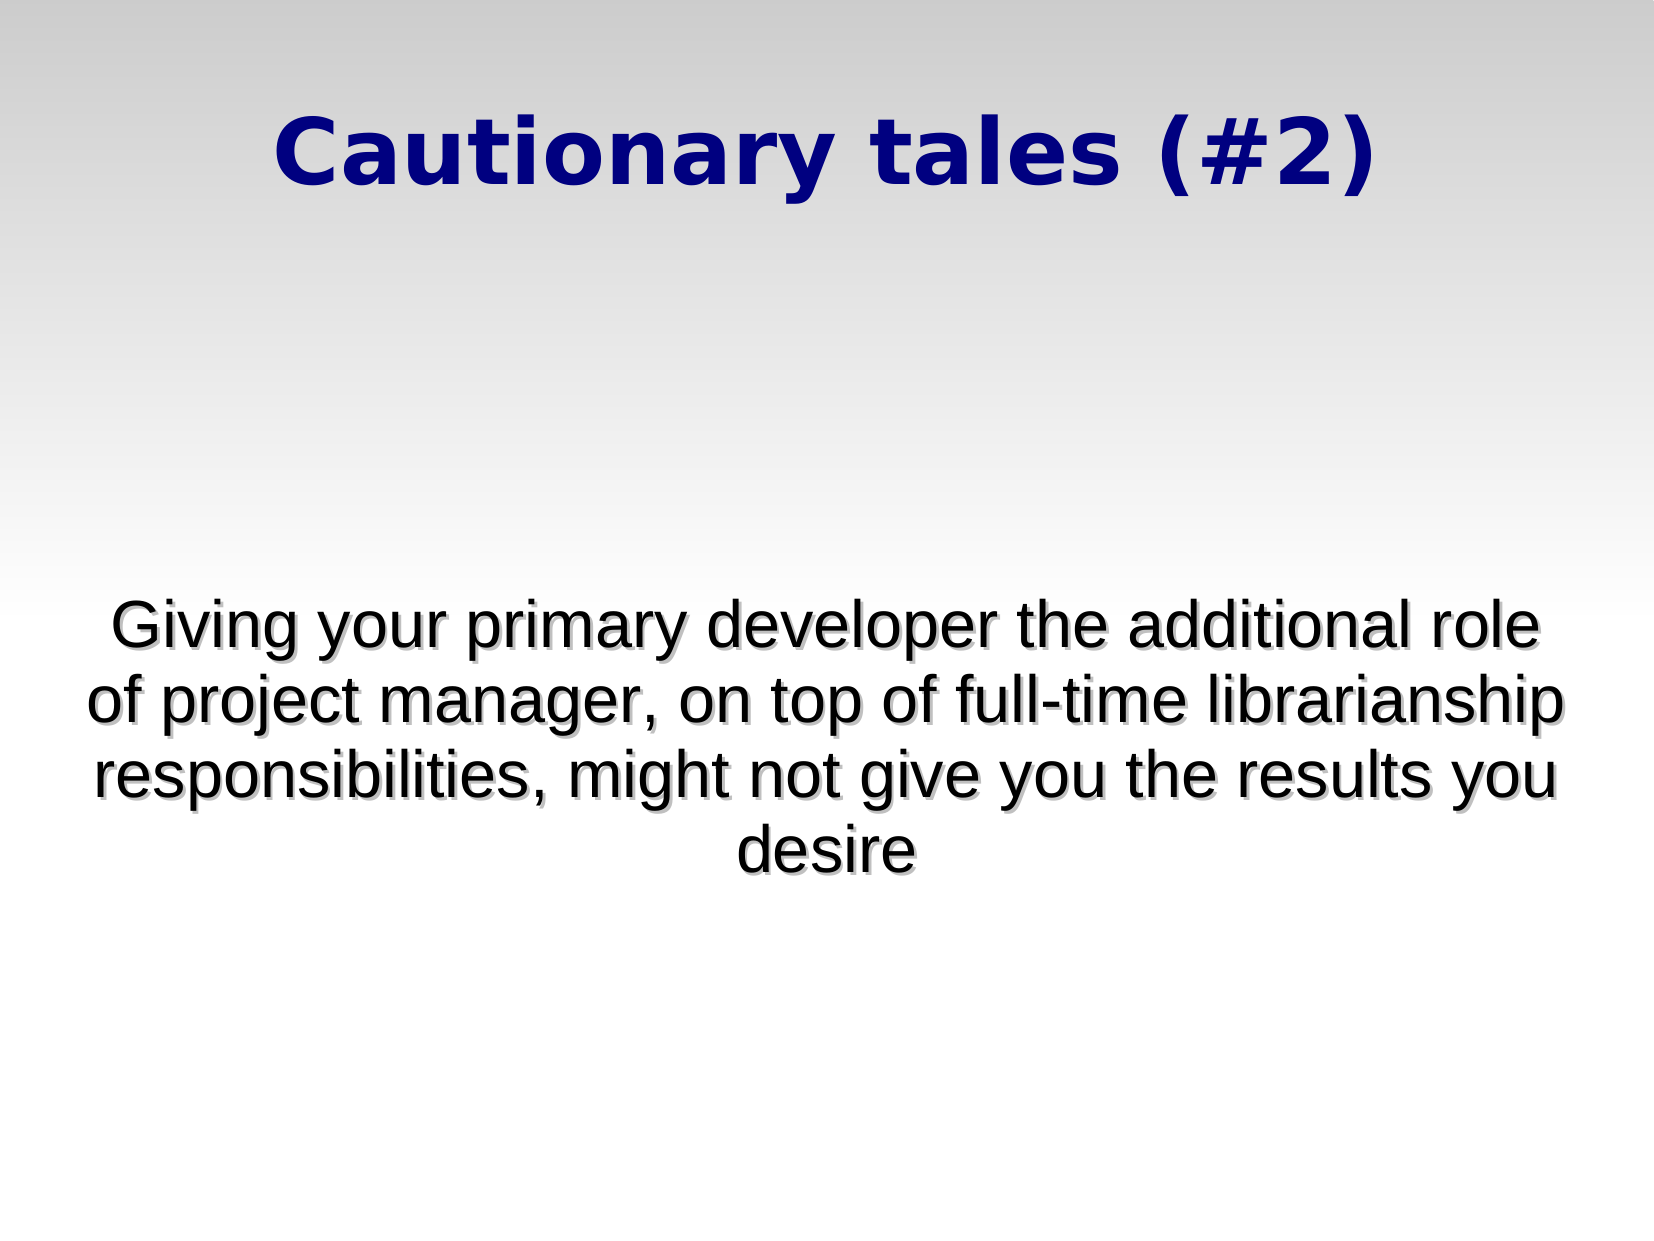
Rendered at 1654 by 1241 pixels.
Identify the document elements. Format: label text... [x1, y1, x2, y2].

title Cautionary tales (#2) [82, 49, 1571, 257]
subtitle Giving your primary developer the additional role of project manager, on top of full-time librarianship responsibilities, might not give you the results you desire [82, 290, 1571, 1109]
